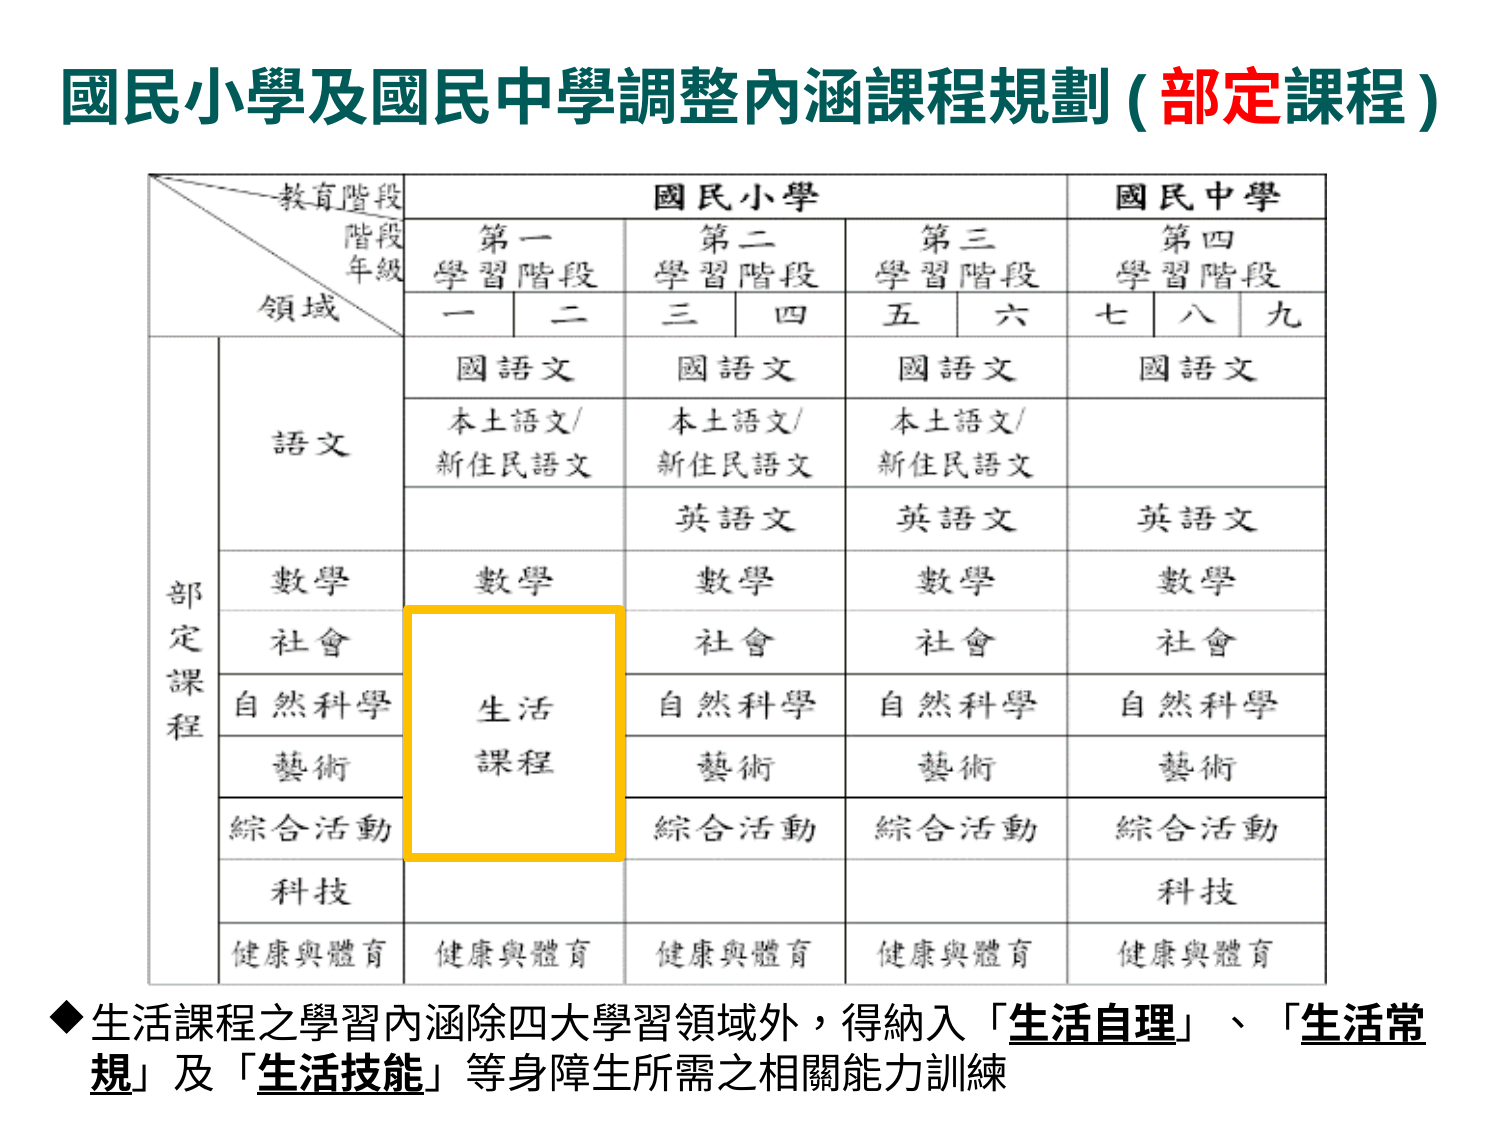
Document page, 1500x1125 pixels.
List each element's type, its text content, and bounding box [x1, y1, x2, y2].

text_box 生活課程之學習內涵除四大學習領域外，得納入「生活自理」、「生活常規」及「生活技能」等身障生所需之相關能力訓練 [31, 989, 1471, 1105]
picture [147, 172, 1327, 988]
title 國民小學及國民中學調整內涵課程規劃(部定課程) [0, 42, 1500, 147]
